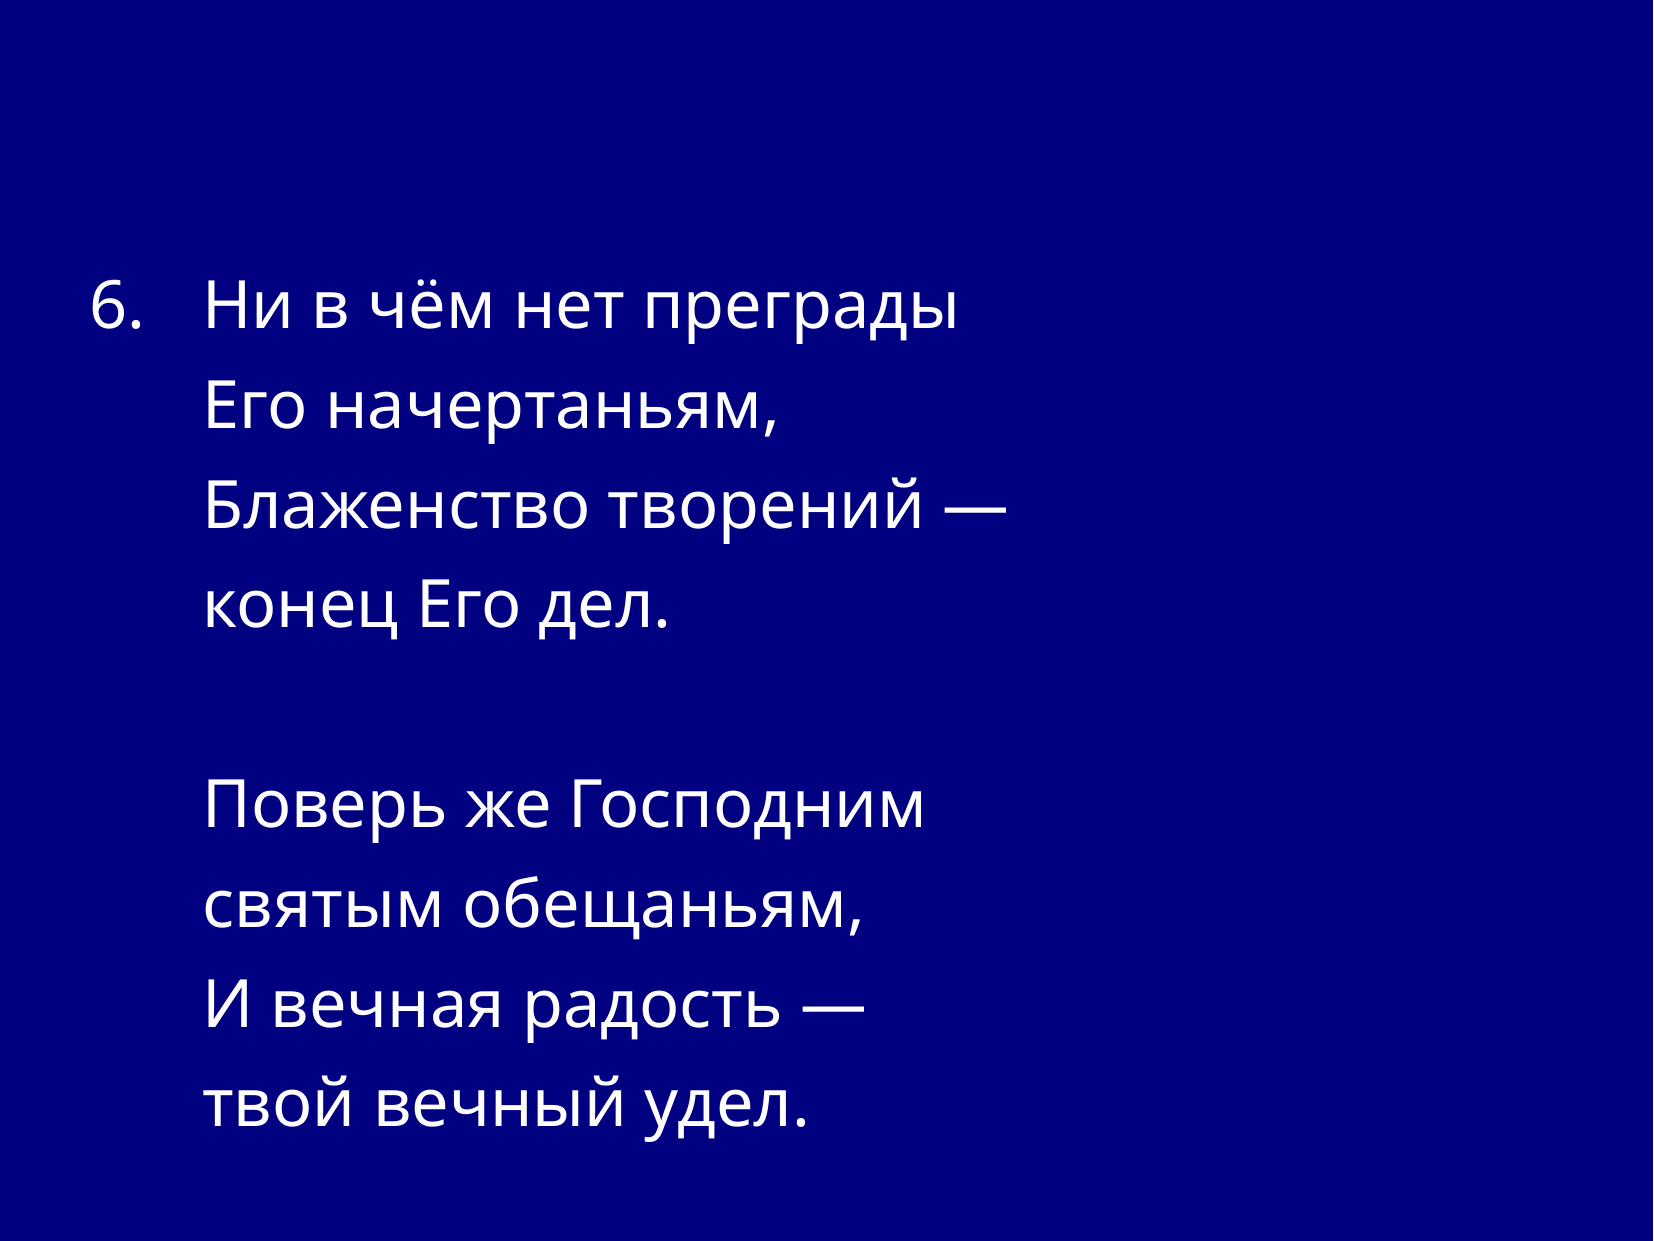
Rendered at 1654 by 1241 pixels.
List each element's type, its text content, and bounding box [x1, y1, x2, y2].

text_box 6. Ни в чём нет преграды Его начертаньям, Блаженство творений — конец Его дел. Поверь же Господним святым обещаньям, И вечная радость — твой вечный удел. [75, 150, 1576, 1163]
